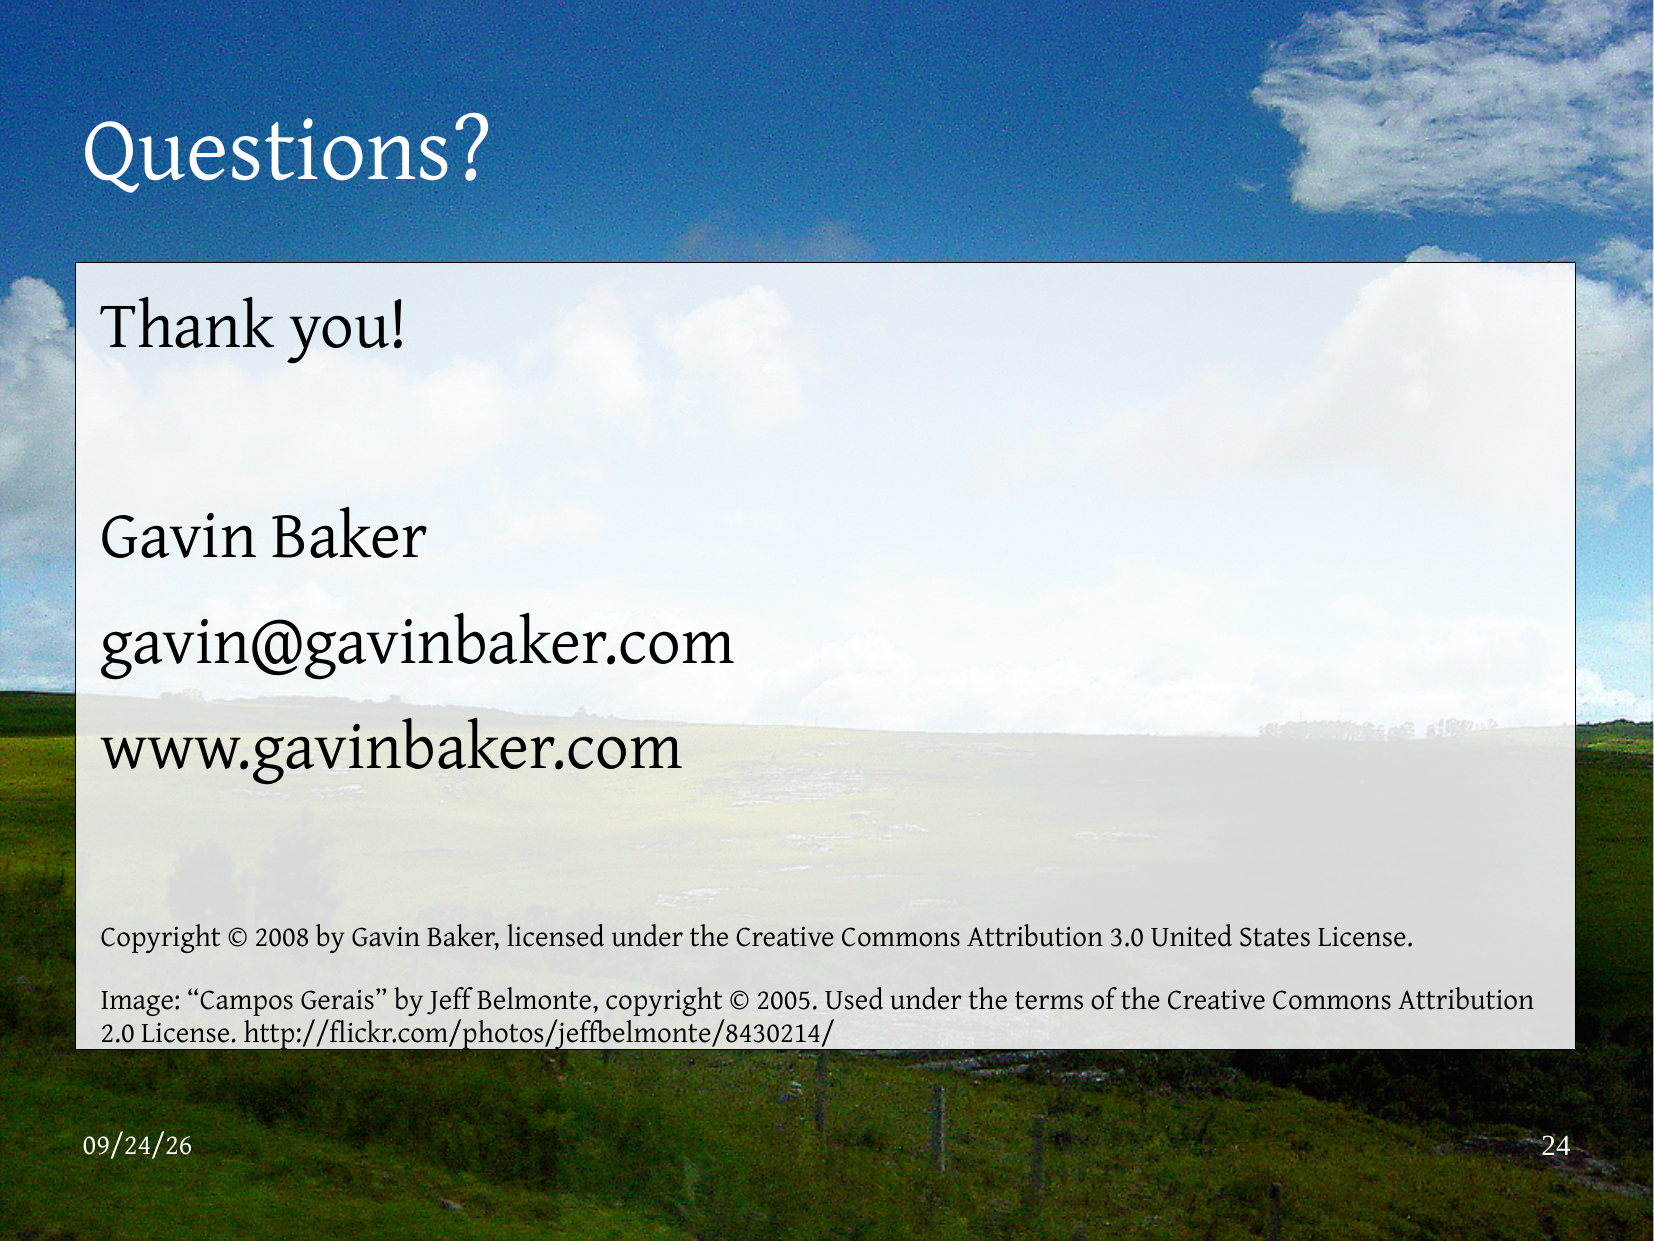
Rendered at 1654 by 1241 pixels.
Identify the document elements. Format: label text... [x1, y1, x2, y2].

picture [0, 0, 1654, 1241]
list Thank you! Gavin Baker gavin@gavinbaker.com www.gavinbaker.com Copyright © 2008 by Gavin Baker, licensed under the Creative Commons Attribution 3.0 United States License. Image: “Campos Gerais” by Jeff Belmonte, copyright © 2005. Used under the terms of the Creative Commons Attribution 2.0 License. http://flickr.com/photos/jeffbelmonte/8430214/ [82, 290, 1571, 1094]
title Questions? [82, 56, 1571, 250]
